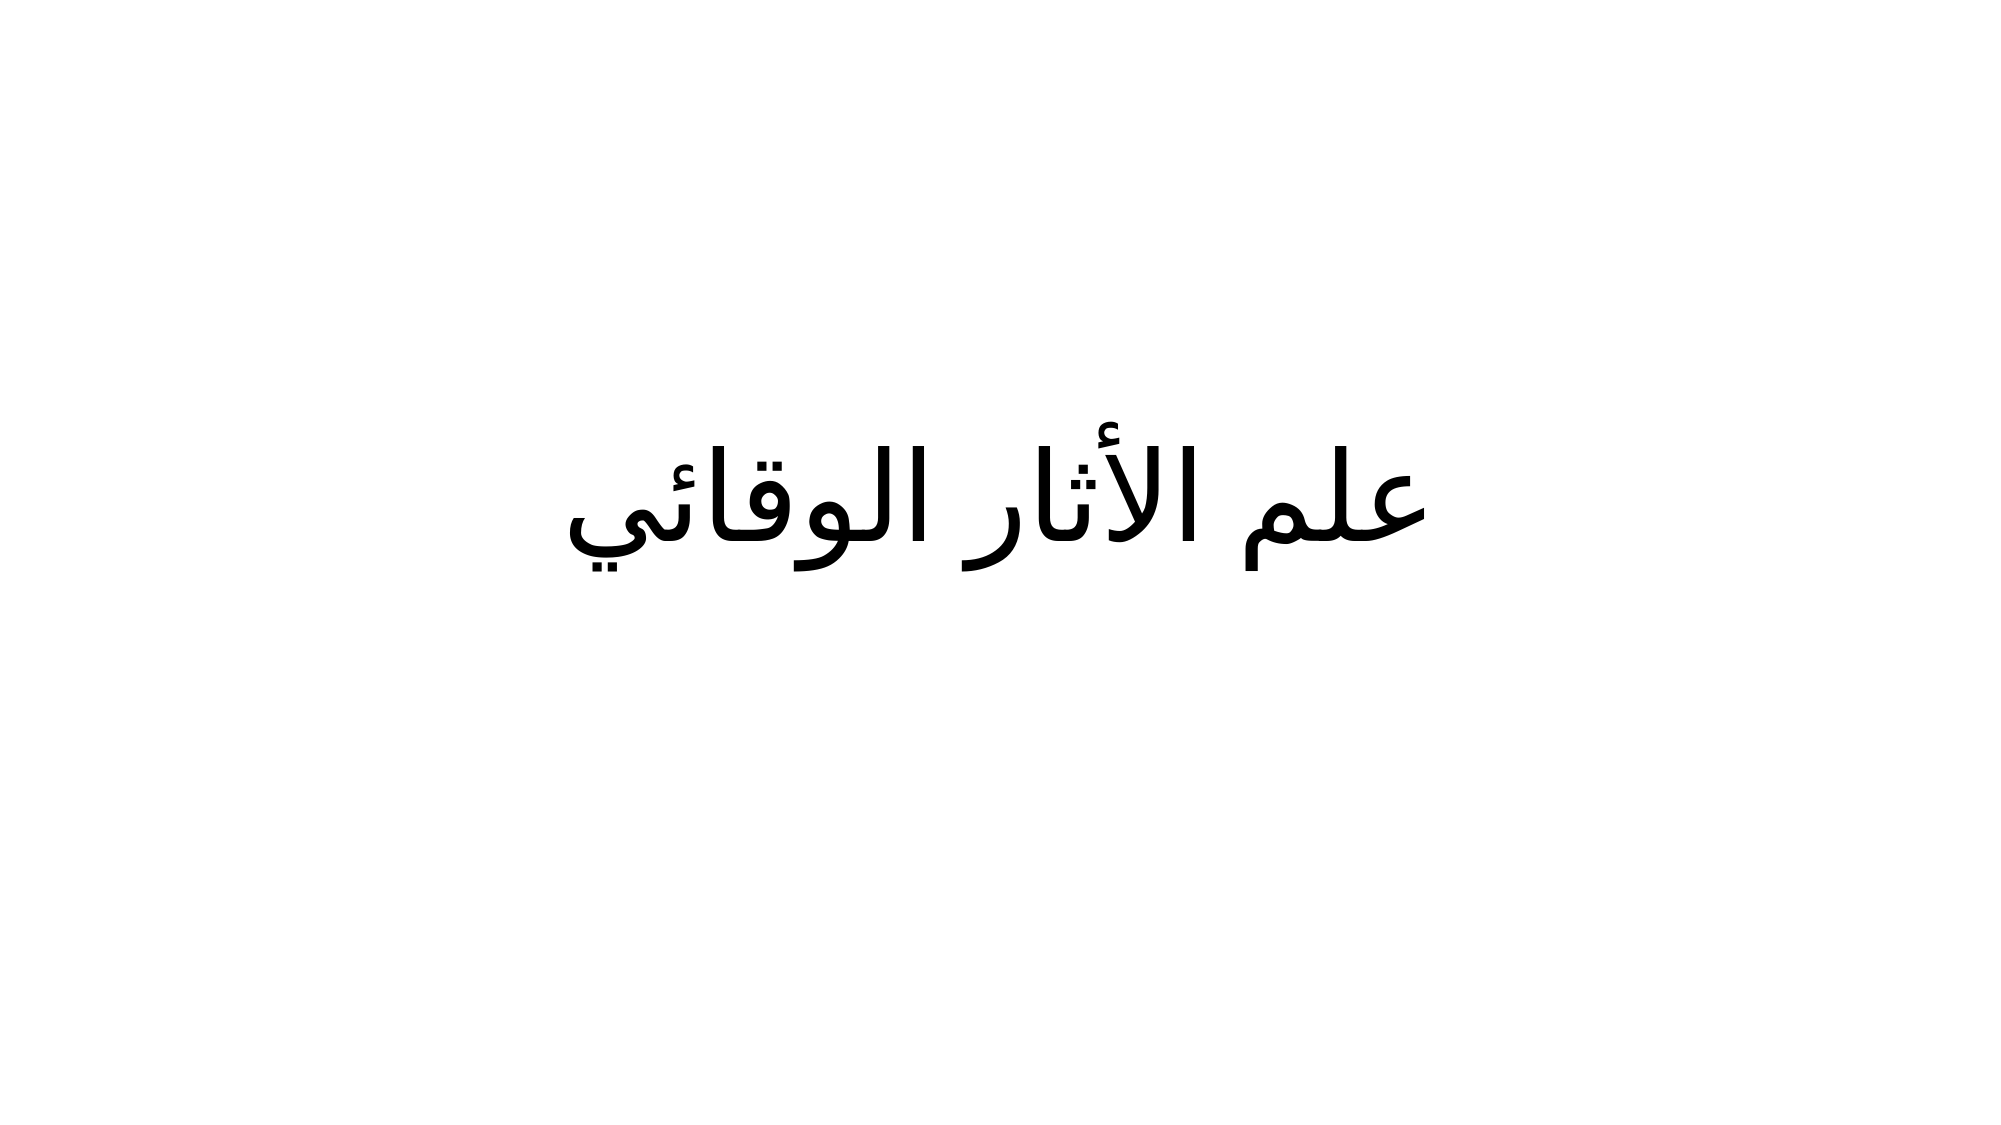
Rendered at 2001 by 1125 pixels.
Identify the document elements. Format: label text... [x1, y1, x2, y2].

title علم الأثار الوقائي [249, 184, 1750, 576]
